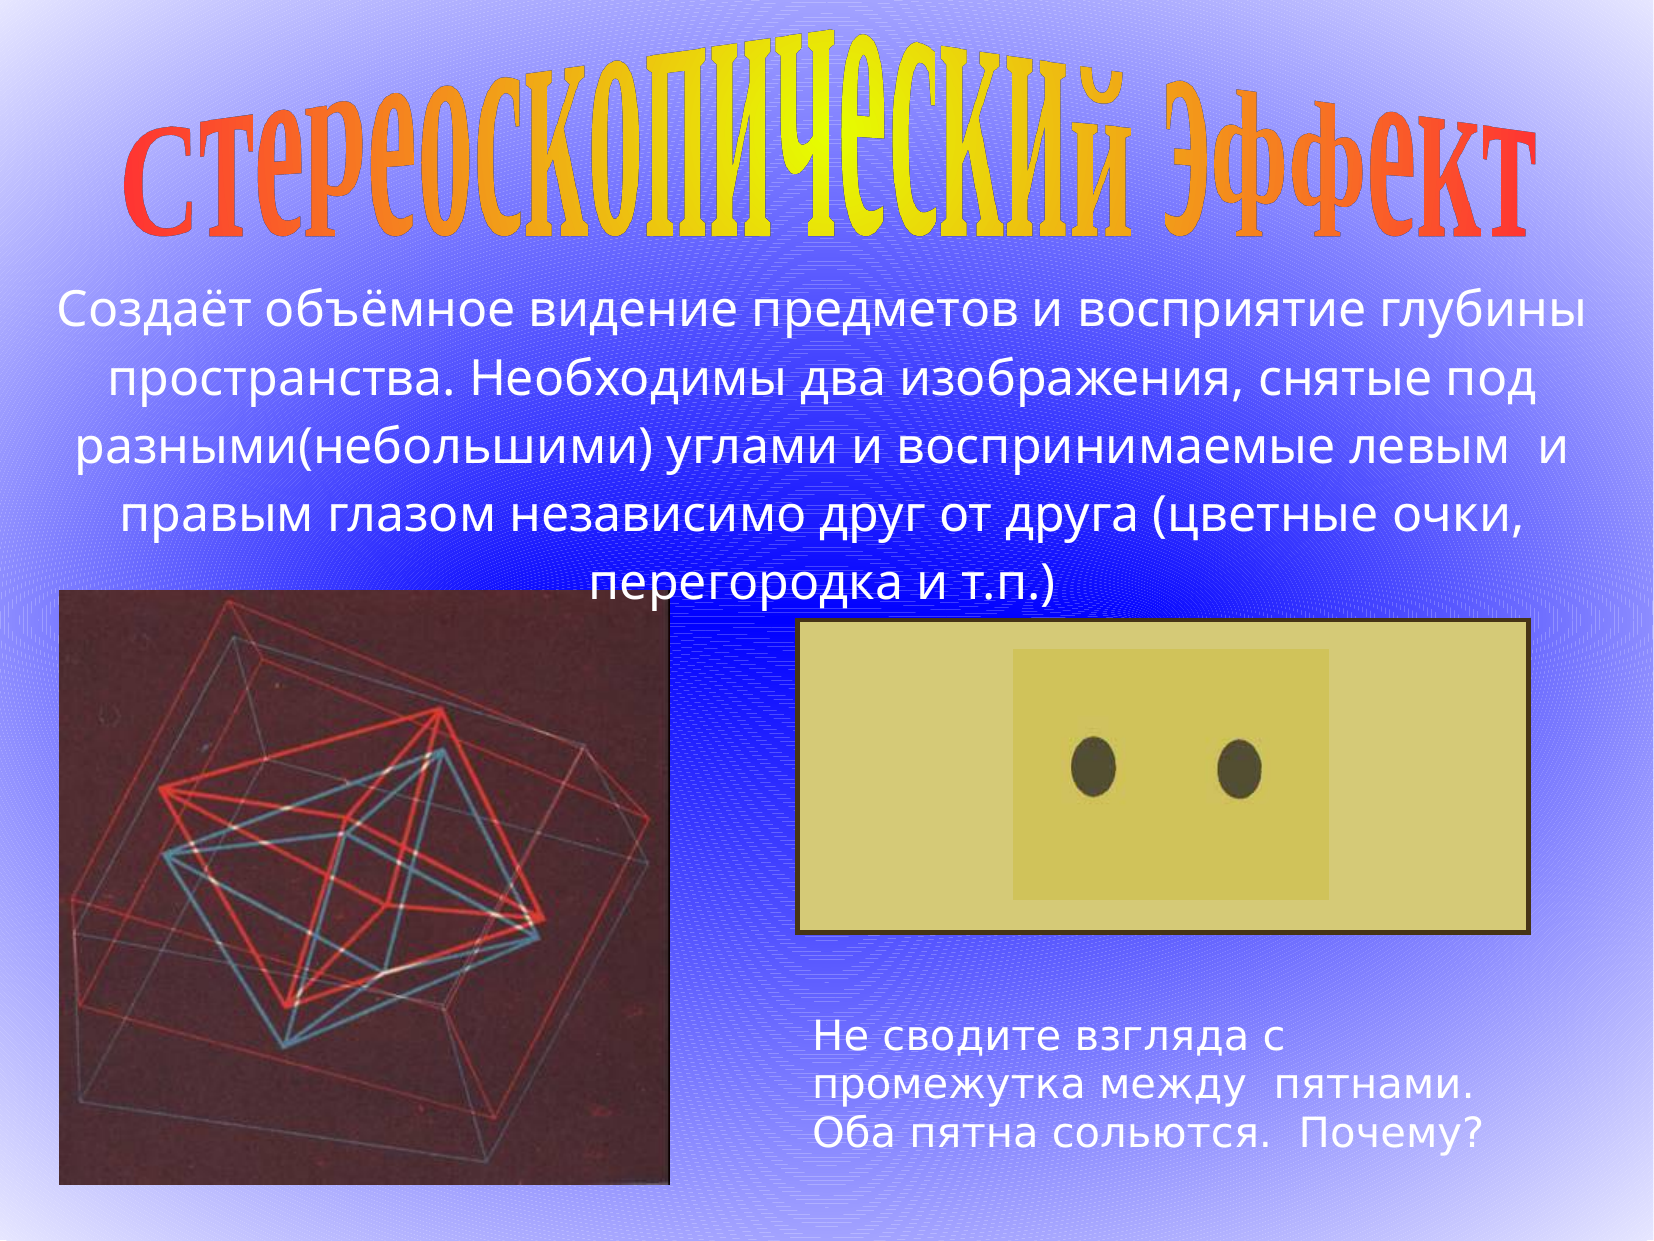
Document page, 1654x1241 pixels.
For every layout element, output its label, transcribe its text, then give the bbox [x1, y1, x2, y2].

picture [1013, 649, 1329, 900]
text_box [797, 650, 1529, 933]
text_box Создаёт объёмное видение предметов и восприятие глубины пространства. Необходимы два изображения, снятые под разными(небольшими) углами и воспринимаемые левым и правым глазом независимо друг от друга (цветные очки, перегородка и т.п.) [20, 265, 1625, 650]
picture [59, 650, 670, 1185]
text_box Не сводите взгляда с промежутка между пятнами. Оба пятна сольются. Почему? [797, 1003, 1568, 1165]
